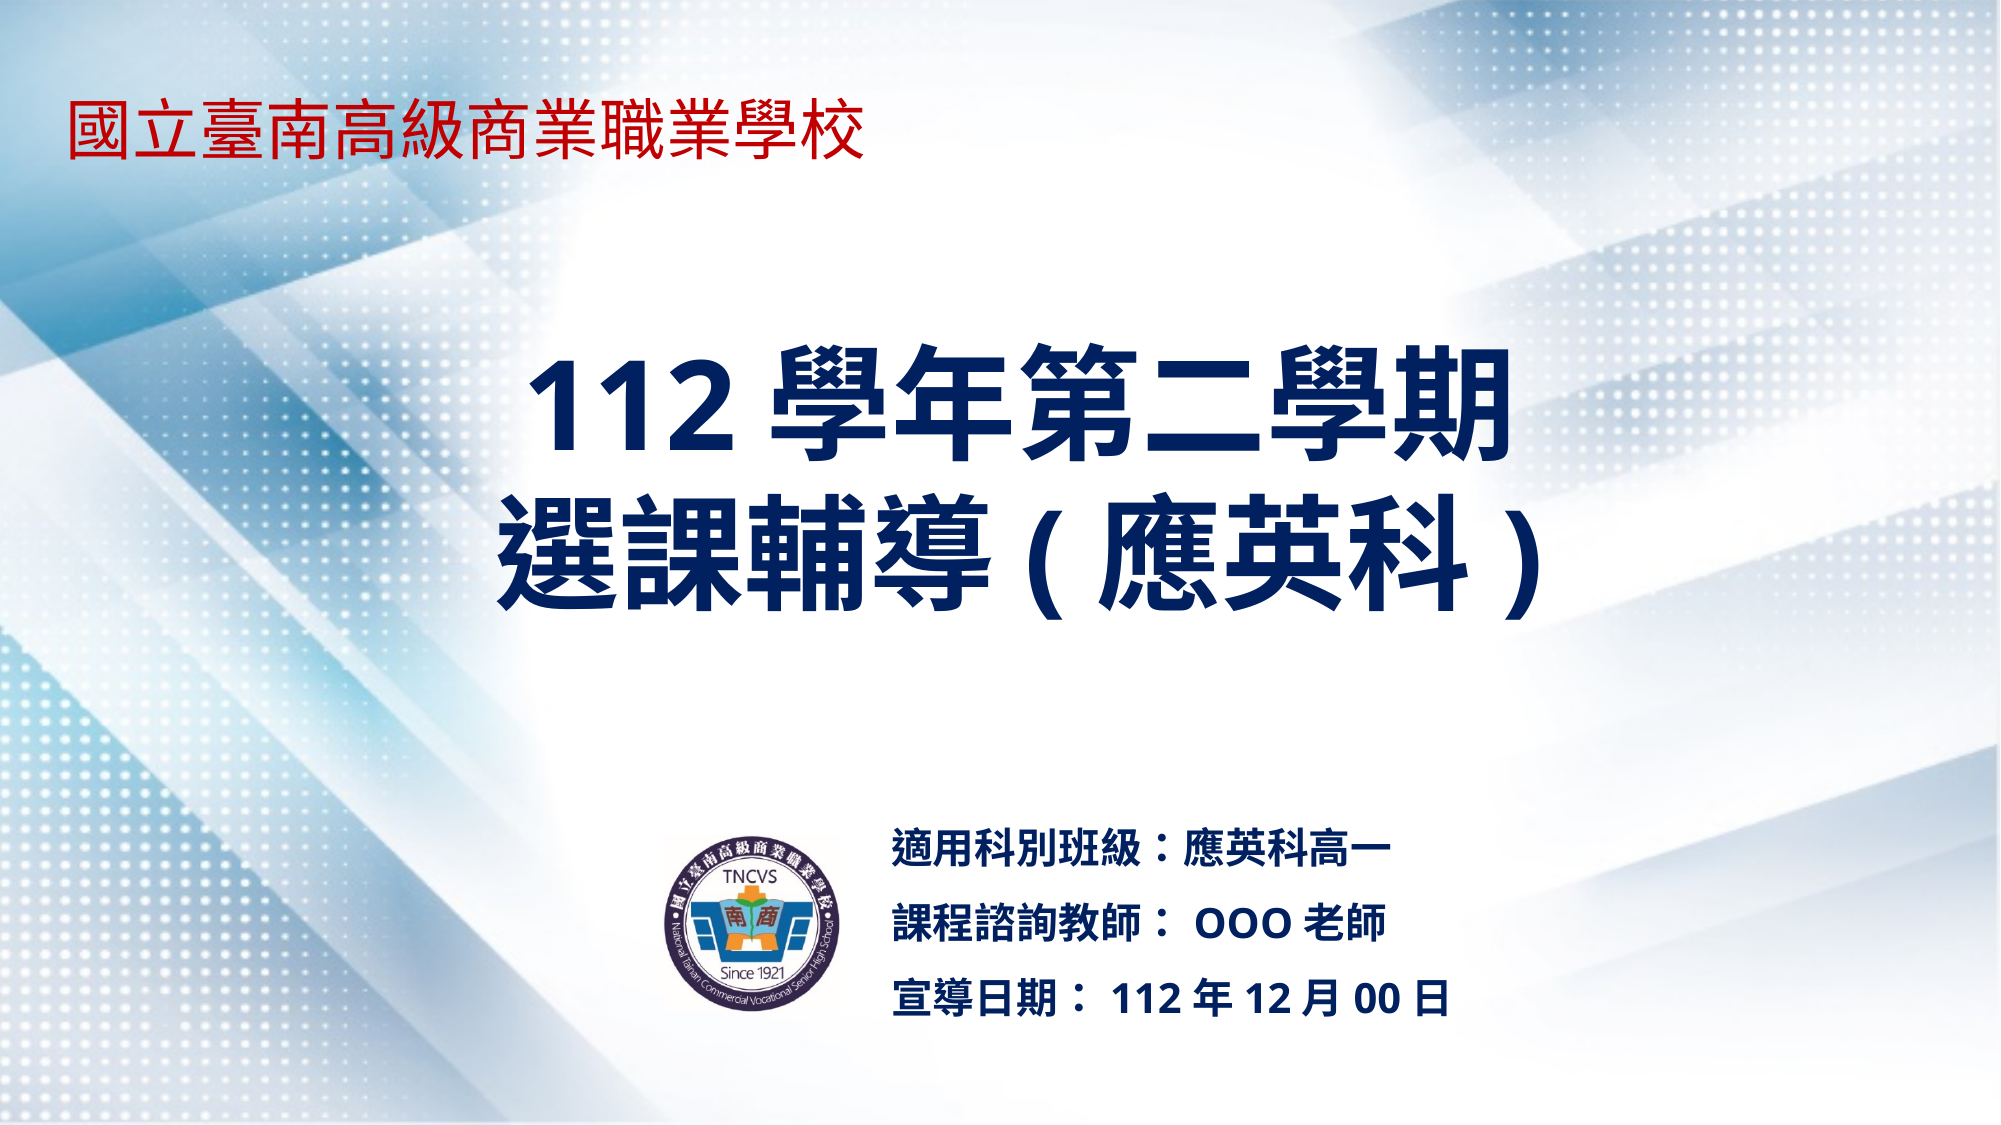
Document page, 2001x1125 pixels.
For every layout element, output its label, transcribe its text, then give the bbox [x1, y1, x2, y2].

text_box 國立臺南高級商業職業學校 [50, 80, 1326, 176]
picture [0, 0, 2000, 1125]
text_box 112學年第二學期 選課輔導(應英科) [448, 293, 1591, 634]
text_box 適用科別班級：應英科高一 課程諮詢教師：OOO老師 宣導日期：112年12月00日 [876, 814, 1863, 1030]
